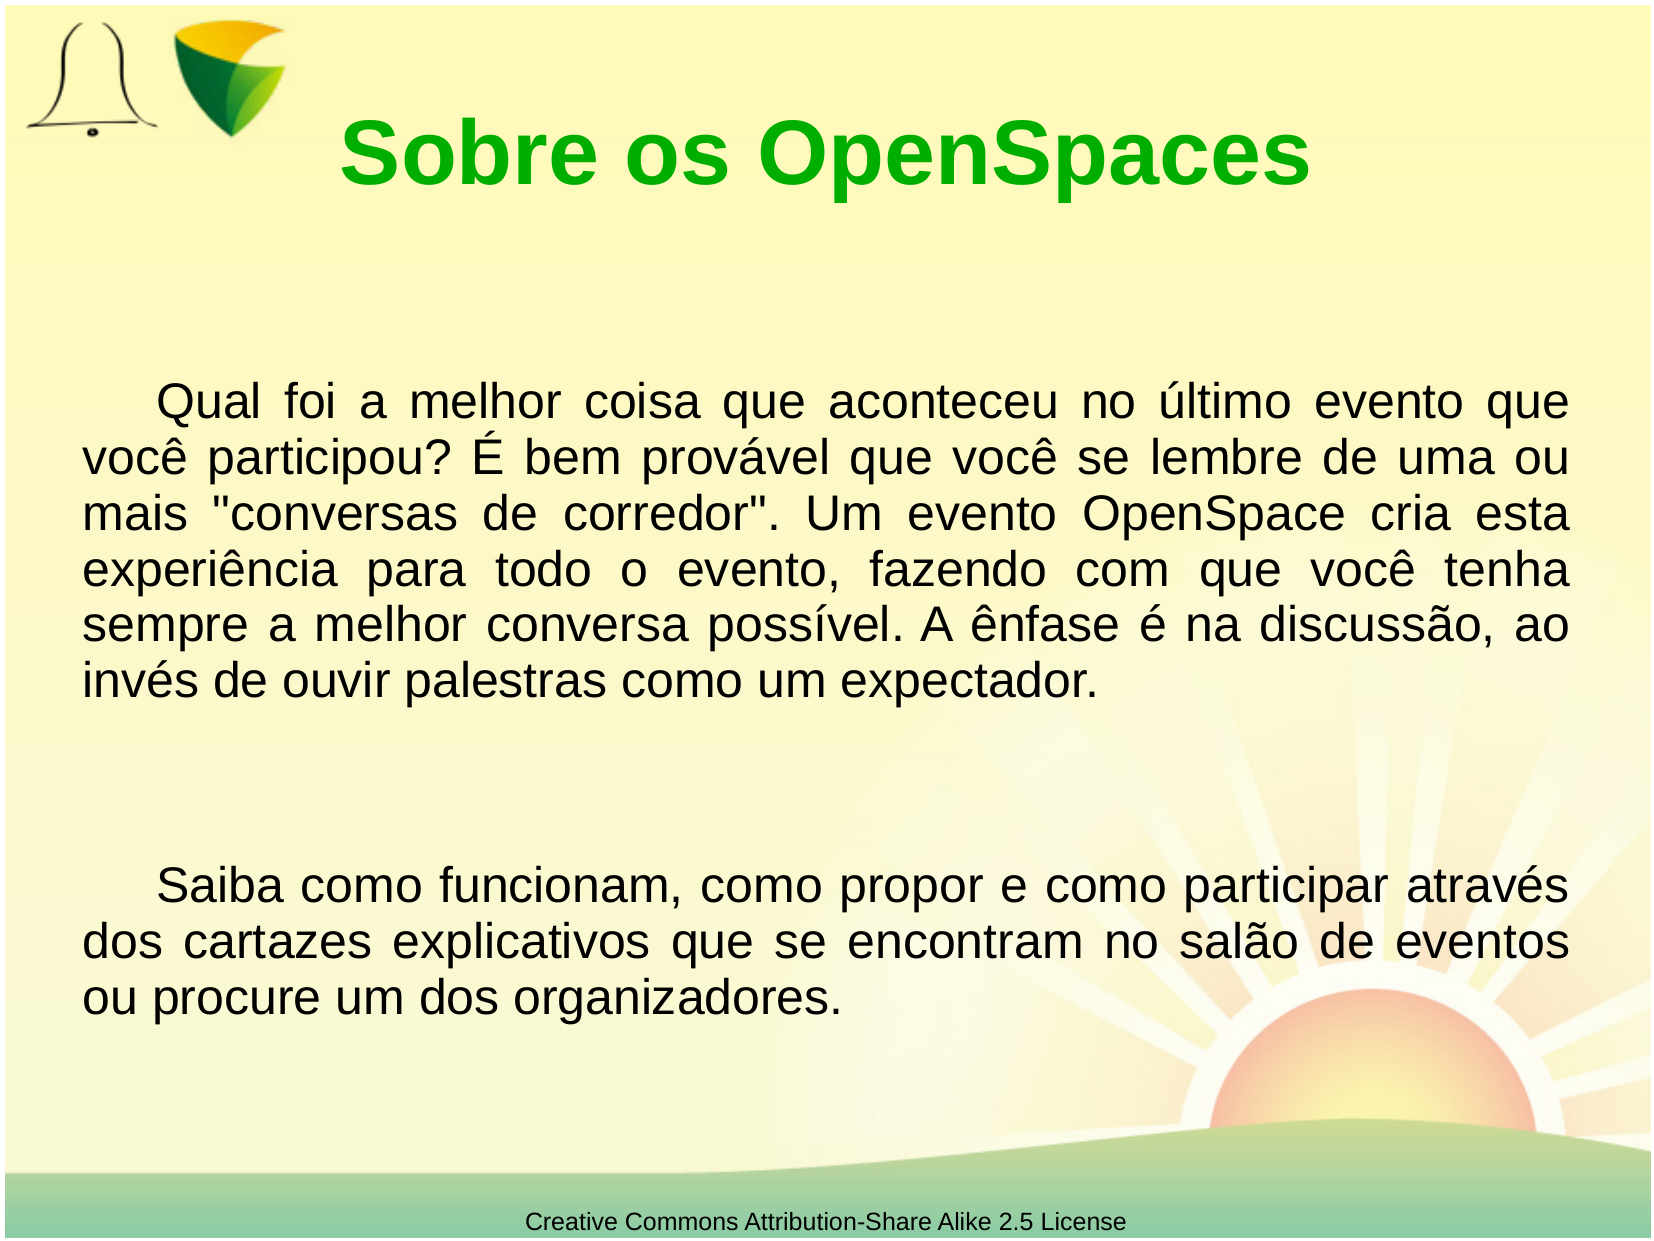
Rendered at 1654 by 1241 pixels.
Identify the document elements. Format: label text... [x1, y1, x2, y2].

subtitle Qual foi a melhor coisa que aconteceu no último evento que você participou? É bem provável que você se lembre de uma ou mais "conversas de corredor". Um evento OpenSpace cria esta experiência para todo o evento, fazendo com que você tenha sempre a melhor conversa possível. A ênfase é na discussão, ao invés de ouvir palestras como um expectador. Saiba como funcionam, como propor e como participar através dos cartazes explicativos que se encontram no salão de eventos ou procure um dos organizadores. [82, 297, 1571, 1102]
picture [5, 5, 1651, 1238]
title Sobre os OpenSpaces [82, 49, 1571, 257]
